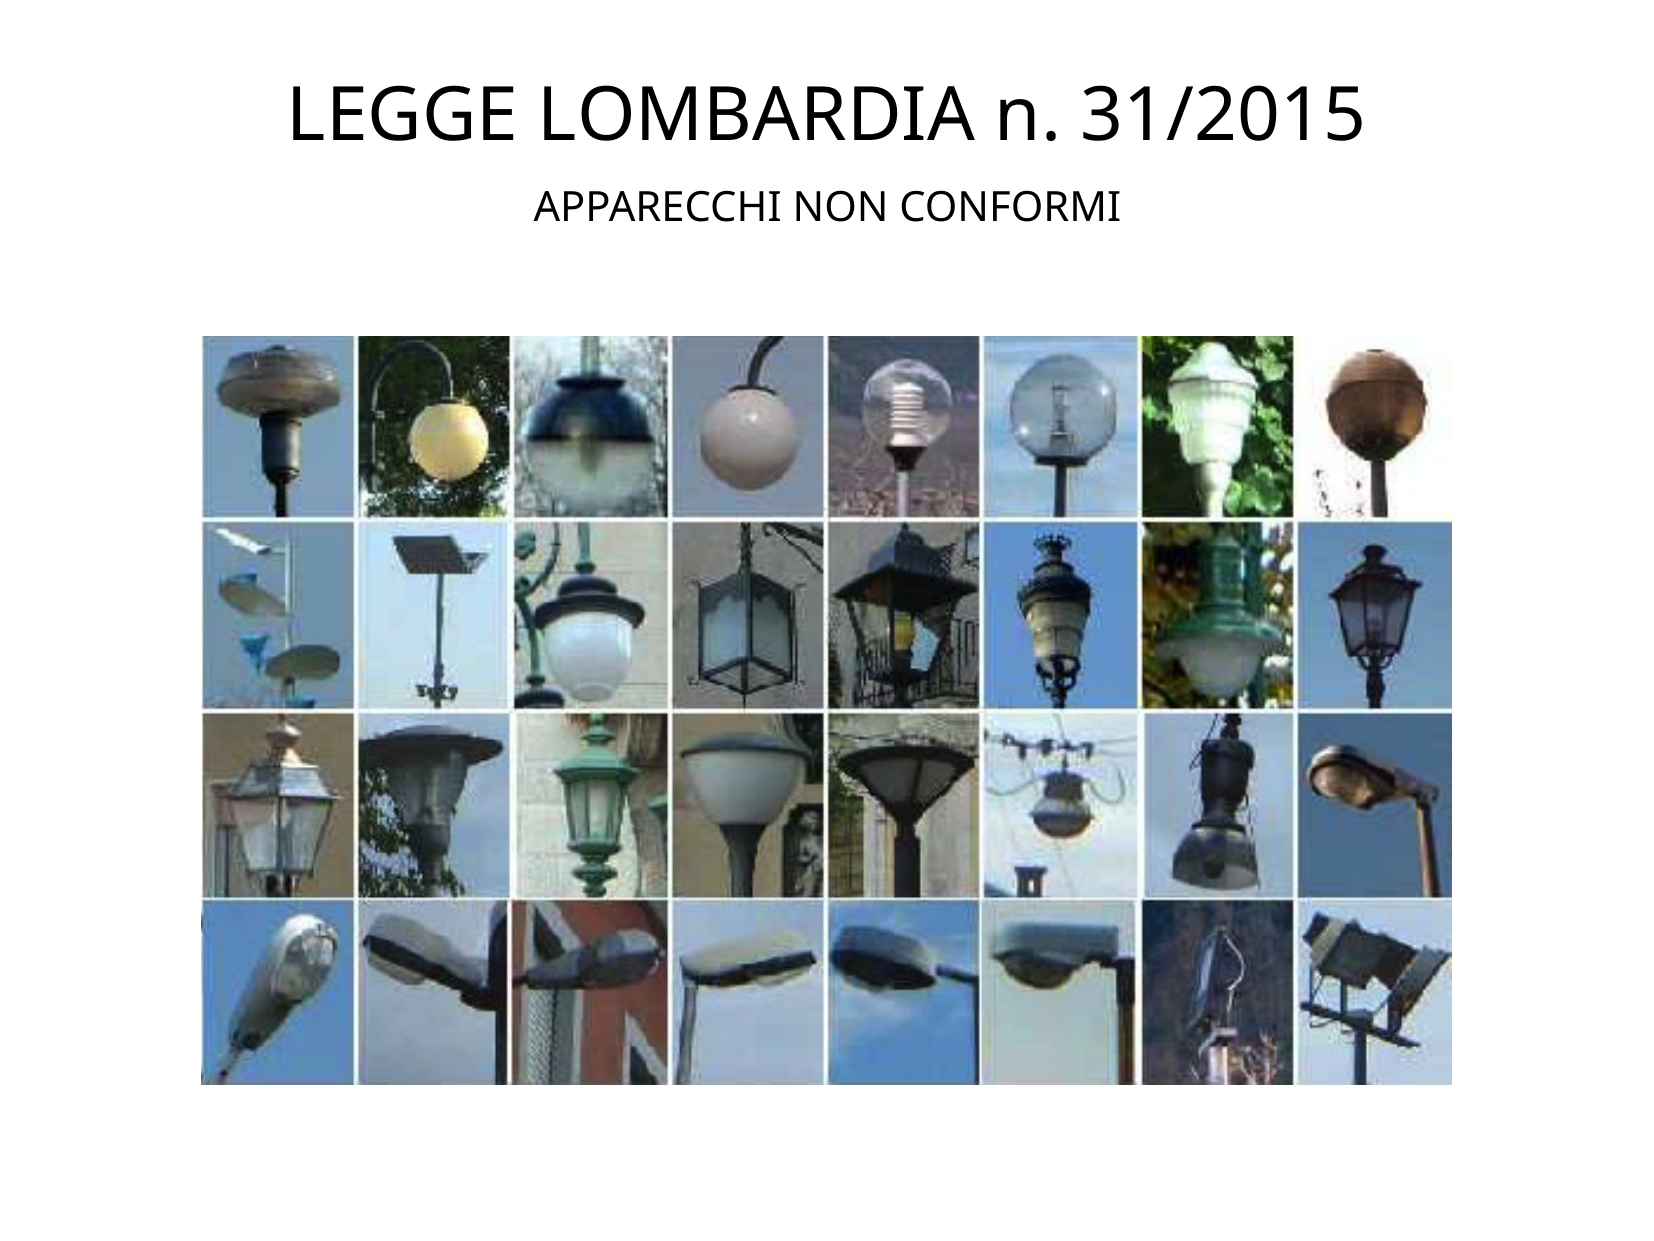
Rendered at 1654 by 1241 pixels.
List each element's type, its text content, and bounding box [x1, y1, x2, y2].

picture [201, 336, 1452, 1085]
title LEGGE LOMBARDIA n. 31/2015 [124, 44, 1530, 176]
text_box APPARECCHI NON CONFORMI [297, 172, 1359, 238]
